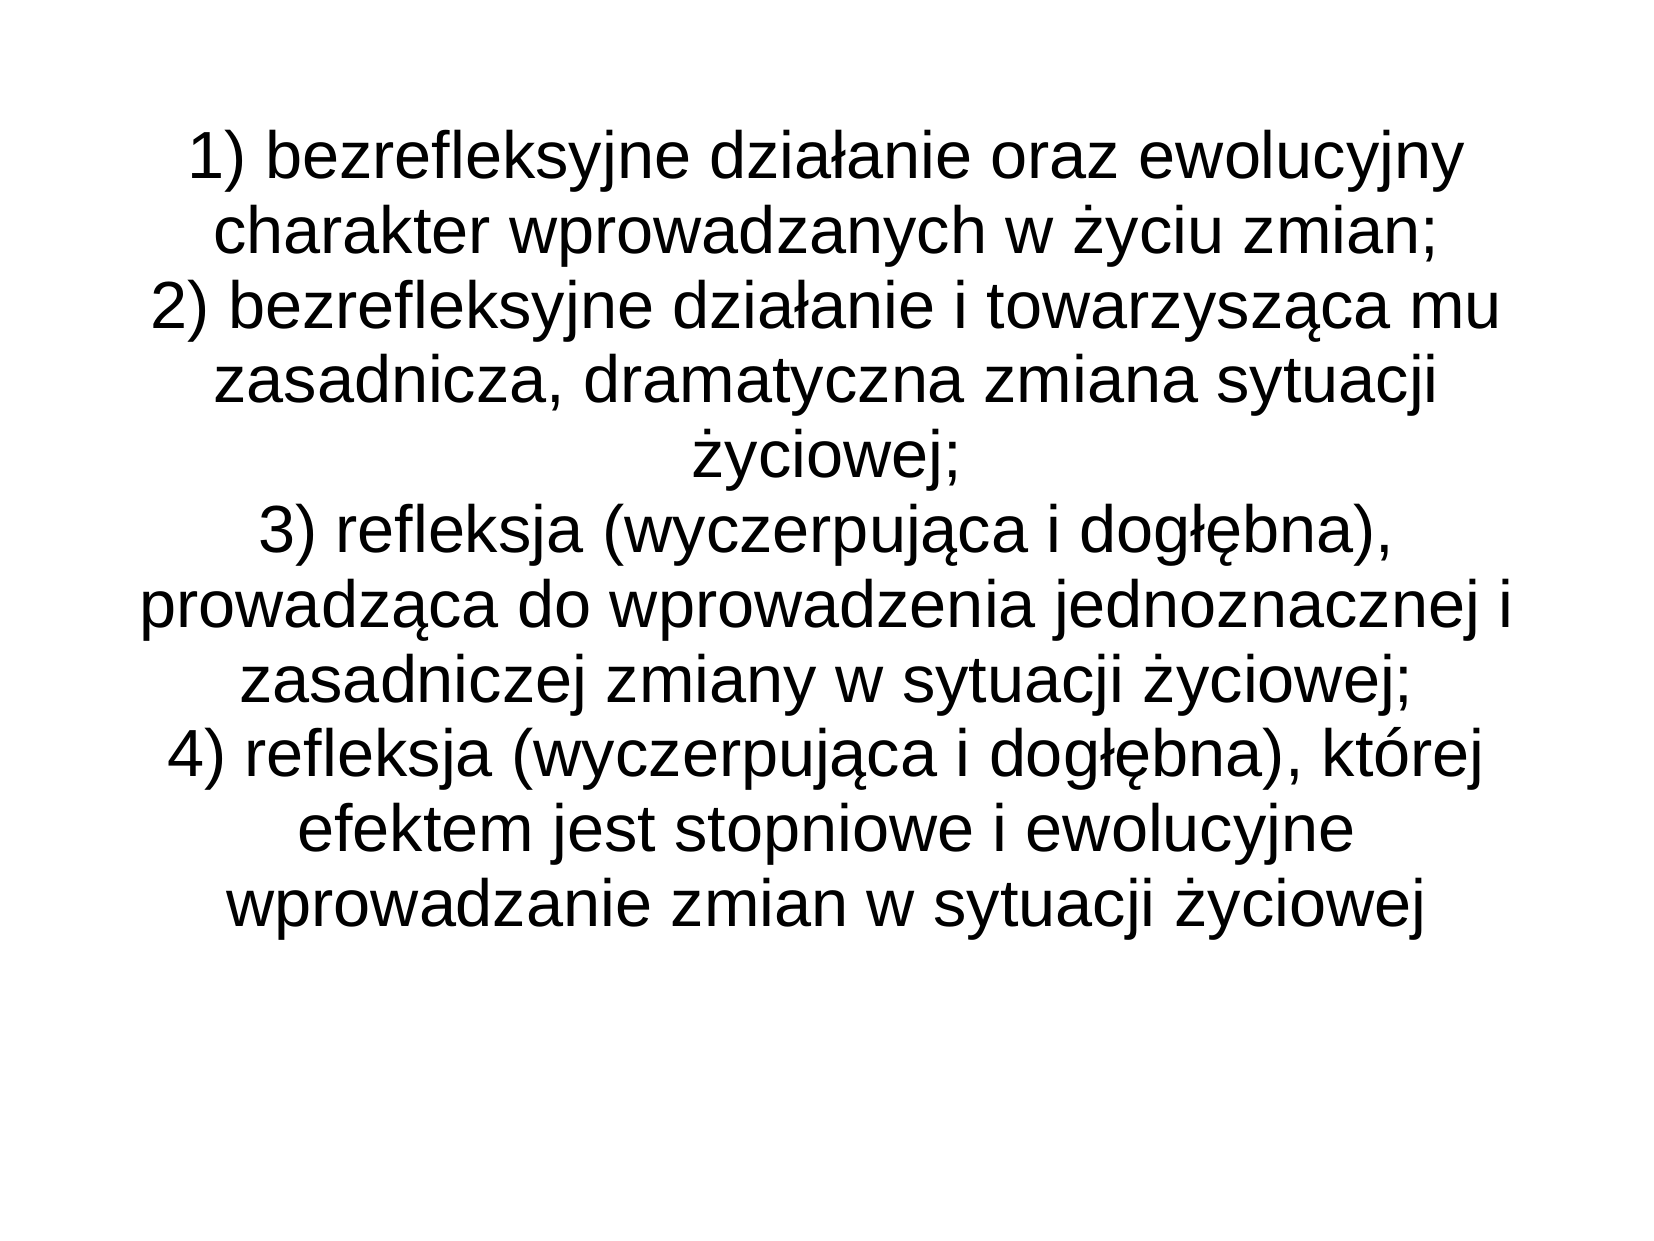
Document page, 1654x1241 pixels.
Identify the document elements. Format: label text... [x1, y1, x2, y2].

subtitle 1) bezrefleksyjne działanie oraz ewolucyjny charakter wprowadzanych w życiu zmian; 2) bezrefleksyjne działanie i towarzysząca mu zasadnicza, dramatyczna zmiana sytuacji życiowej; 3) refleksja (wyczerpująca i dogłębna), prowadząca do wprowadzenia jednoznacznej i zasadniczej zmiany w sytuacji życiowej; 4) refleksja (wyczerpująca i dogłębna), której efektem jest stopniowe i ewolucyjne wprowadzanie zmian w sytuacji życiowej [82, 49, 1571, 1010]
